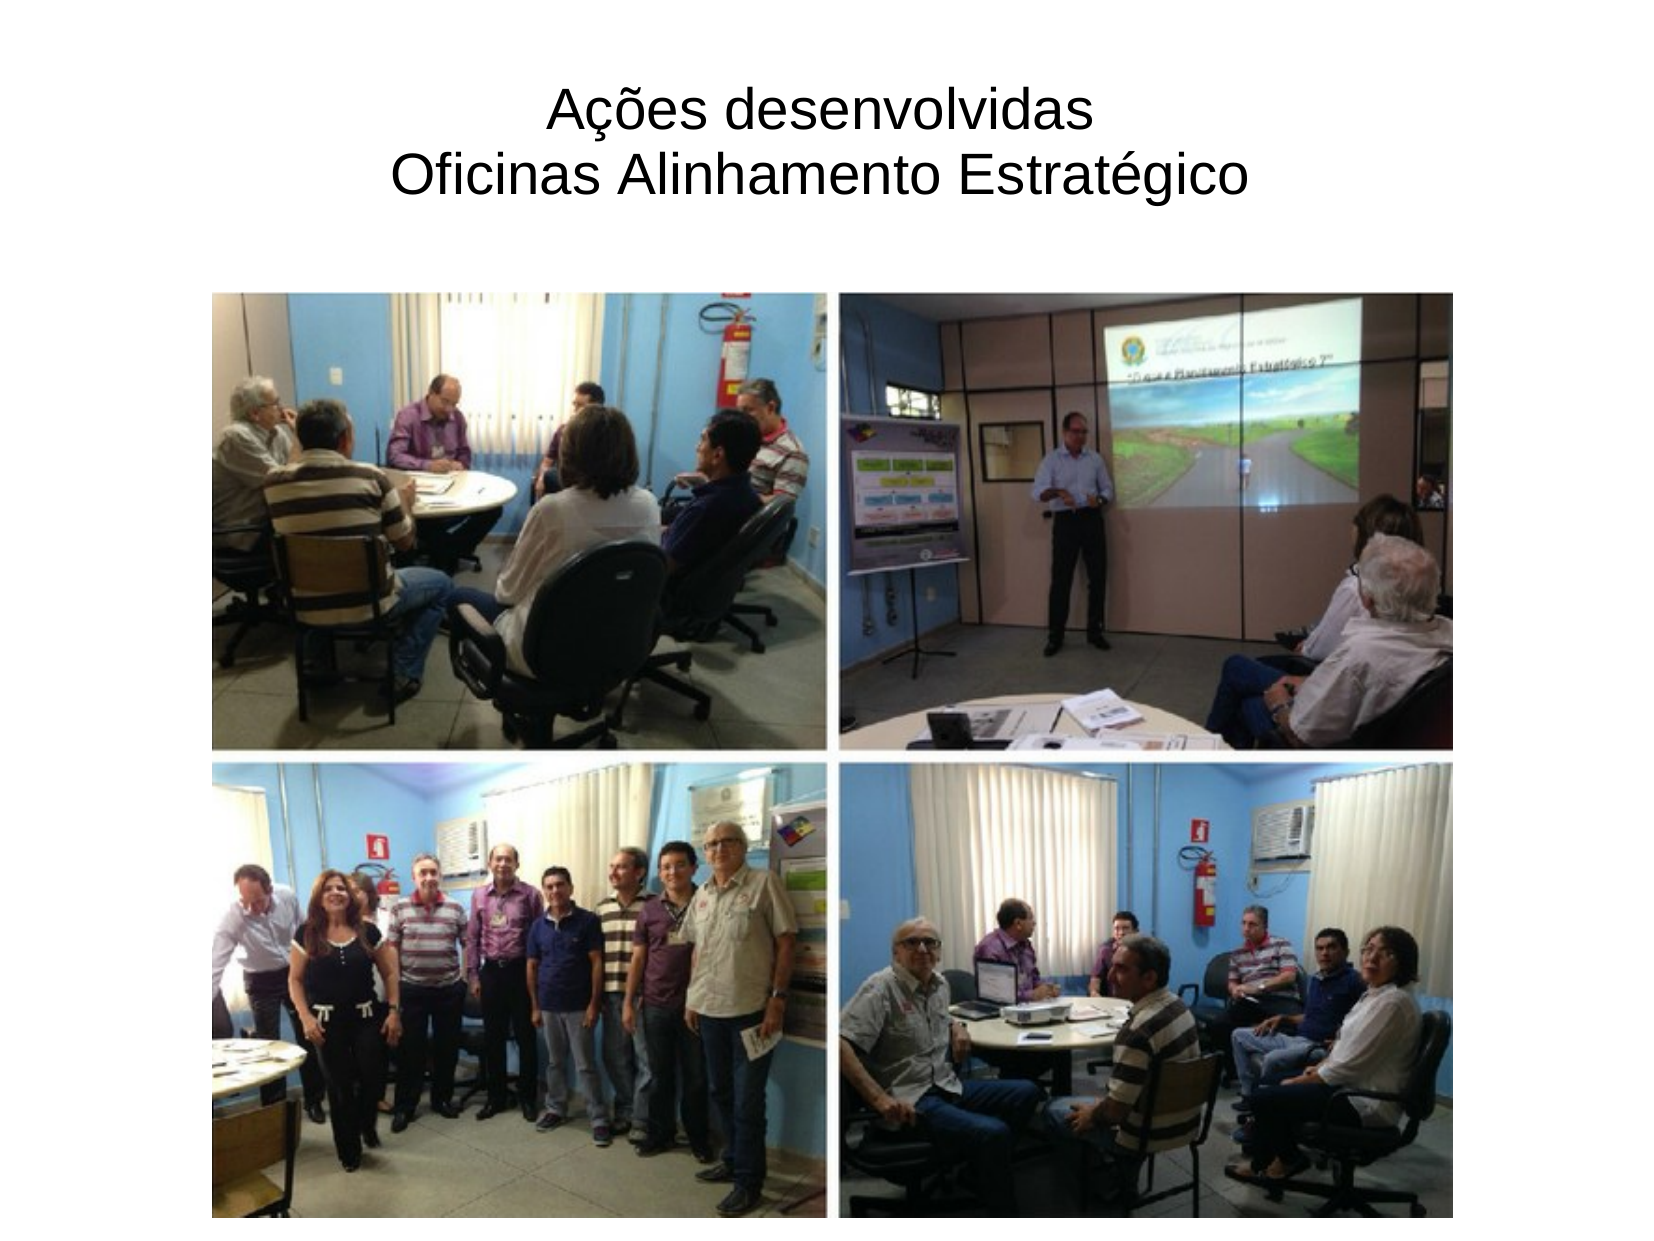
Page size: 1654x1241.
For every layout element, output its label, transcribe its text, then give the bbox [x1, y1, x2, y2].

title Ações desenvolvidas Oficinas Alinhamento Estratégico [82, 36, 1559, 249]
picture [212, 292, 1453, 1218]
